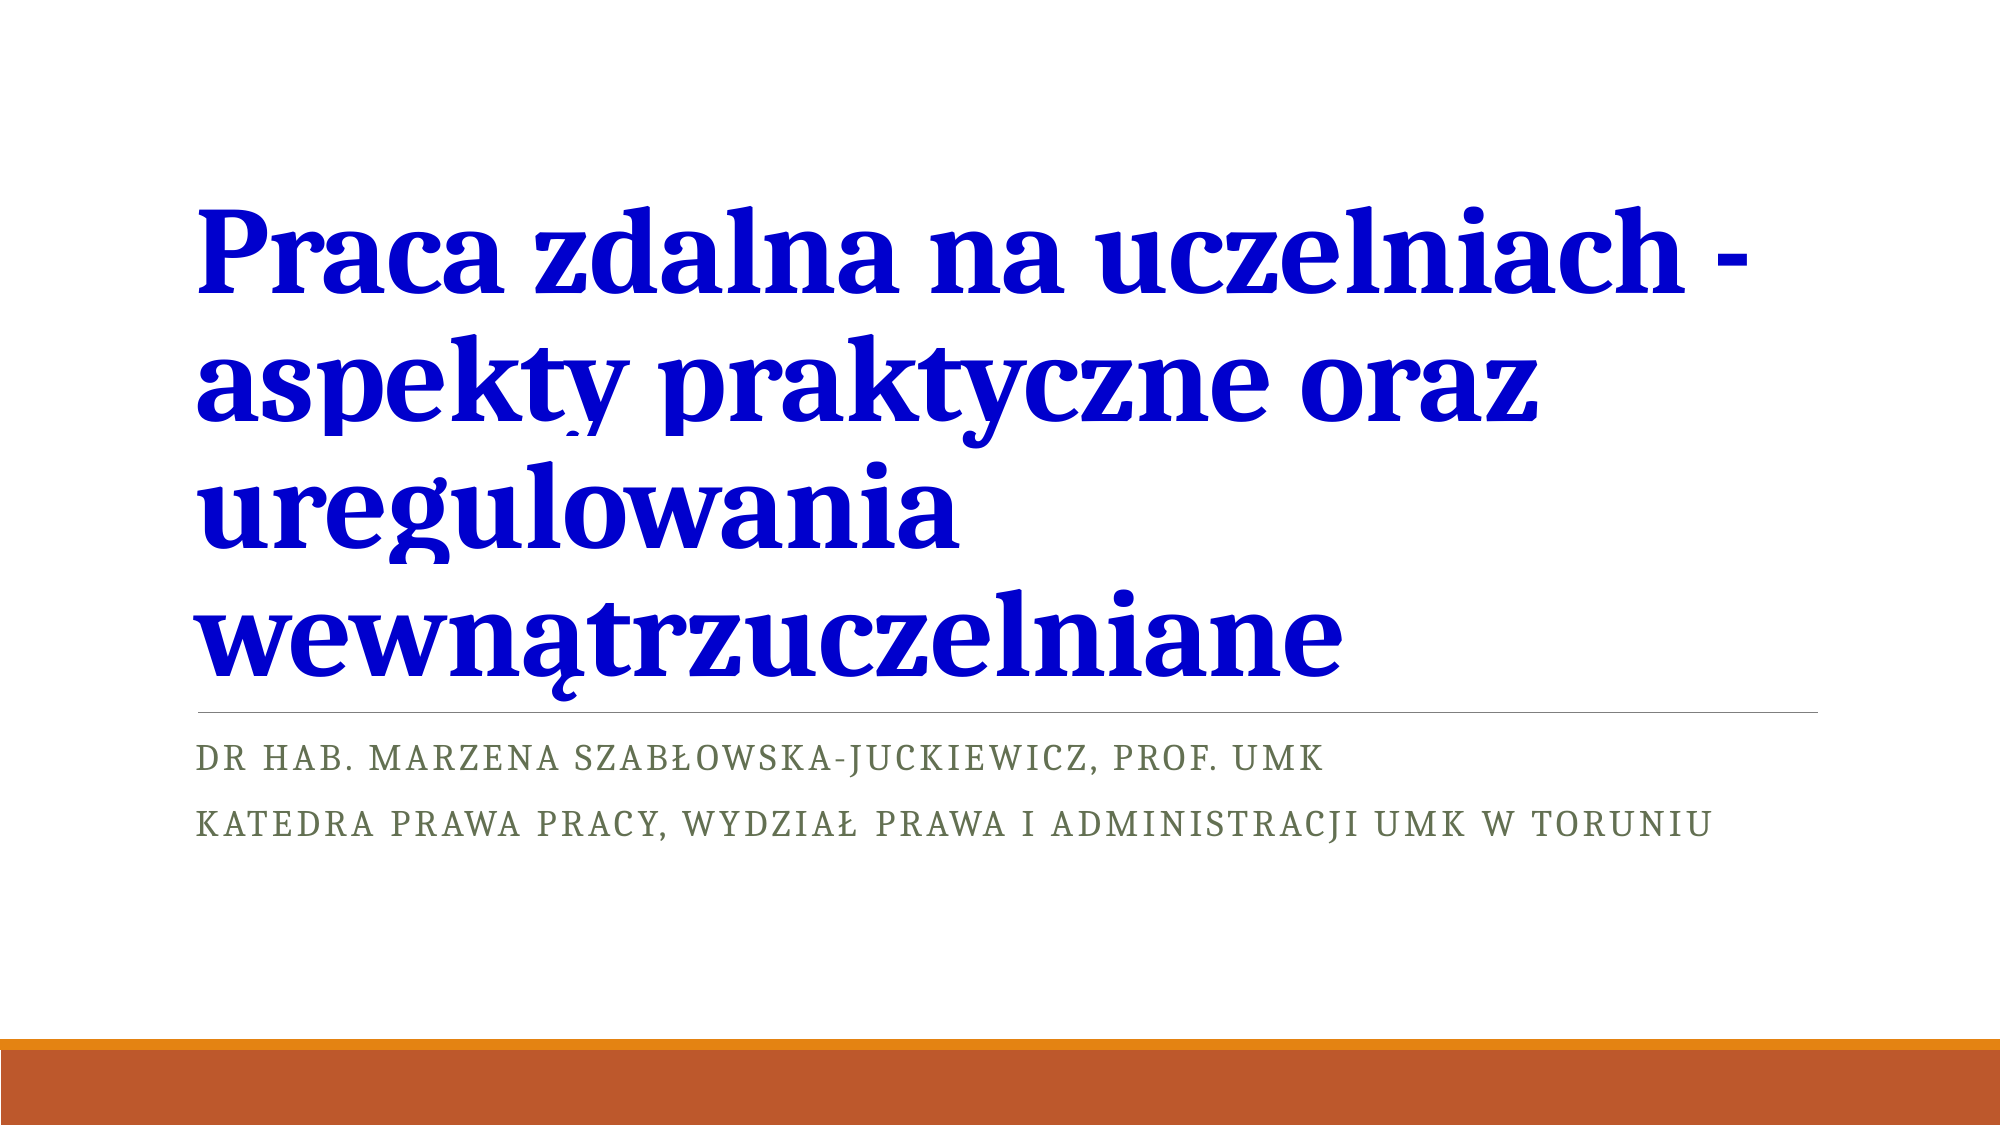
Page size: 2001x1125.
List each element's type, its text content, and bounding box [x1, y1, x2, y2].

subtitle Dr hab. Marzena Szabłowska-juckiewicz, prof. UMK katedra prawa pracy, Wydział Prawa i administracji UMK w Toruniu [180, 730, 1831, 919]
title Praca zdalna na uczelniach - aspekty praktyczne oraz uregulowania wewnątrzuczelniane [180, 124, 1831, 710]
